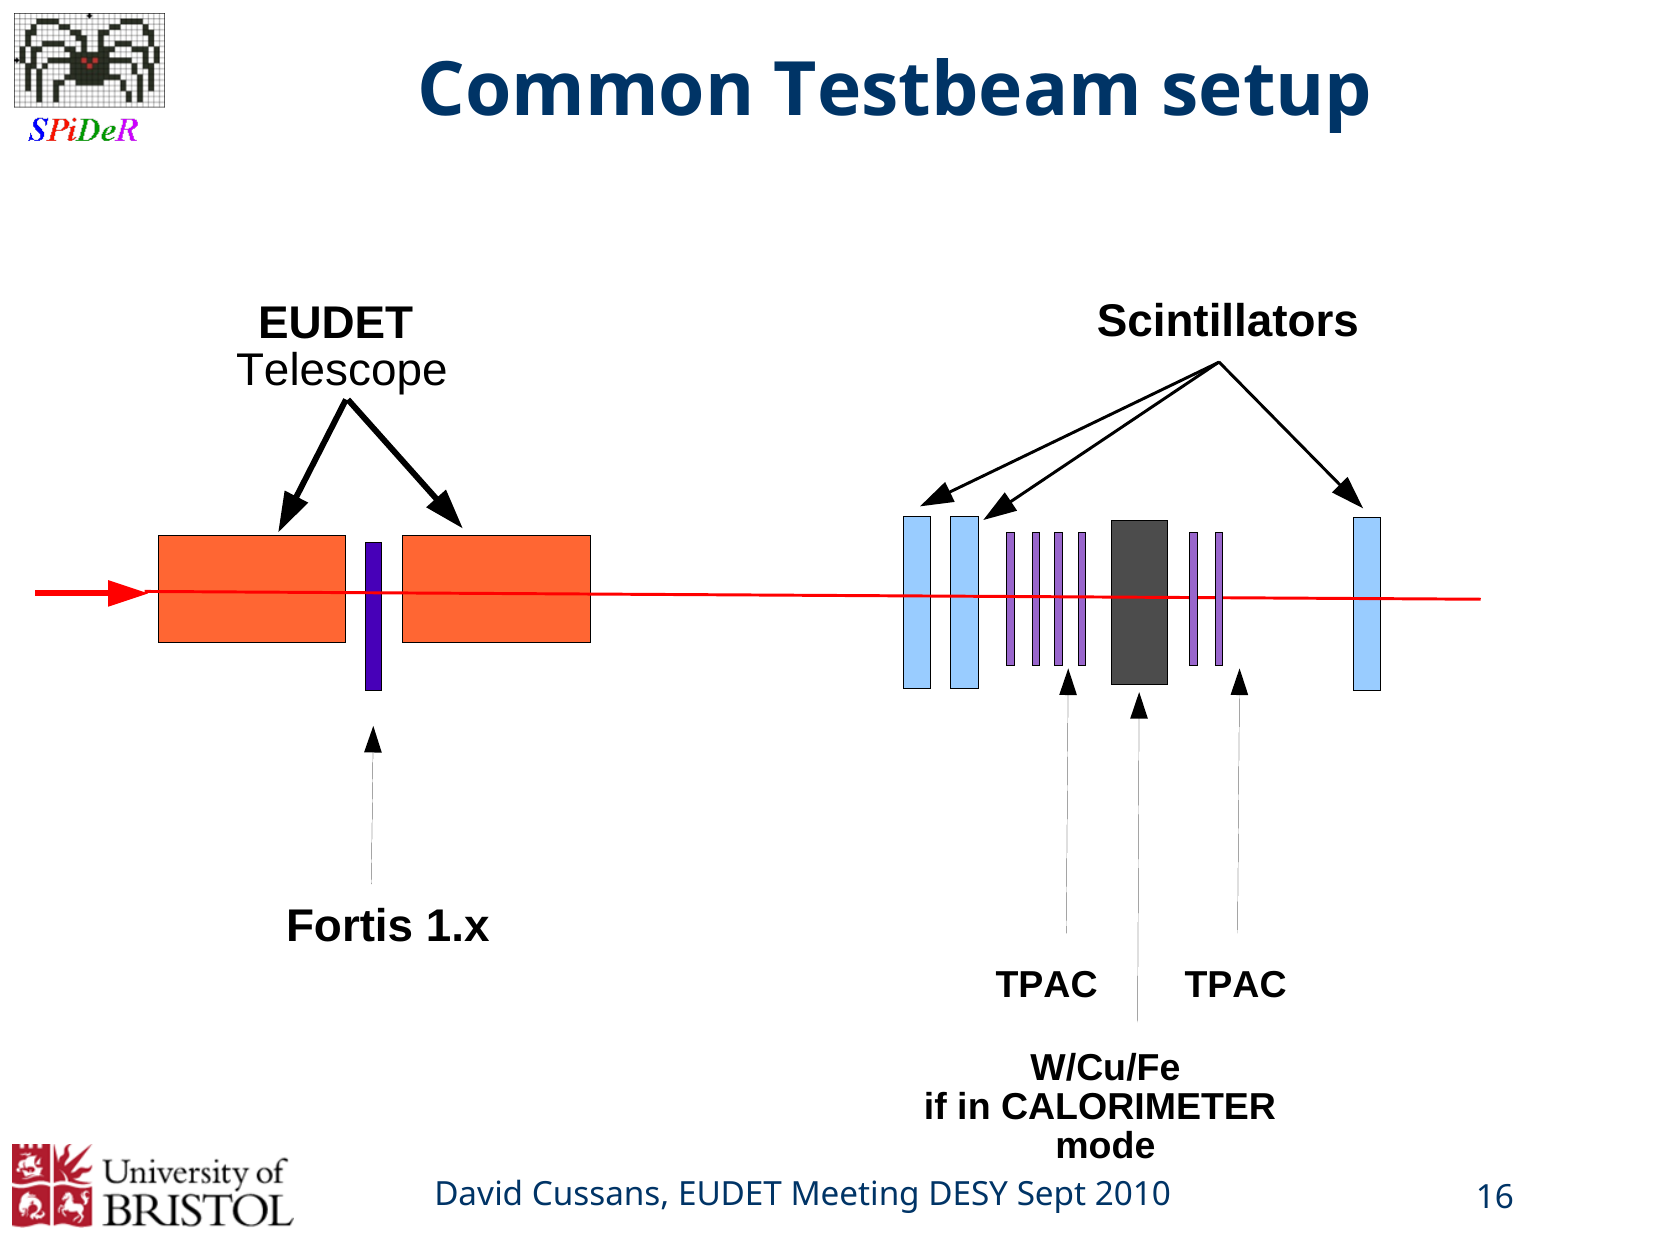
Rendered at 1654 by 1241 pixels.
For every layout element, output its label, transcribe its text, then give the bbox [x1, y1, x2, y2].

text_box [1189, 532, 1198, 666]
text_box [1006, 532, 1015, 595]
picture [14, 13, 165, 156]
text_box [365, 595, 382, 691]
text_box [1006, 598, 1015, 666]
text_box [402, 535, 591, 592]
text_box [1078, 532, 1086, 595]
text_box [158, 535, 346, 591]
text_box [1215, 532, 1223, 666]
text_box TPAC [980, 959, 1126, 1016]
text_box [1054, 532, 1063, 595]
text_box [903, 516, 931, 594]
text_box [402, 595, 591, 643]
text_box [950, 516, 979, 594]
text_box [1054, 599, 1063, 666]
text_box [1032, 532, 1040, 595]
text_box Scintillators [1082, 290, 1375, 357]
text_box [1111, 520, 1168, 595]
text_box TPAC [1169, 959, 1315, 1016]
text_box [1032, 599, 1040, 666]
text_box [1353, 600, 1381, 691]
text_box EUDET Telescope [221, 292, 463, 407]
title Common Testbeam setup [243, 15, 1568, 157]
text_box Fortis 1.x [271, 896, 517, 963]
text_box [1078, 599, 1086, 666]
picture [12, 1144, 294, 1228]
text_box [903, 598, 931, 689]
text_box [158, 593, 346, 643]
text_box [365, 542, 382, 591]
text_box [1111, 599, 1168, 685]
text_box W/Cu/Fe if in CALORIMETER mode [909, 1042, 1302, 1178]
text_box [1353, 517, 1381, 597]
text_box [950, 598, 979, 689]
